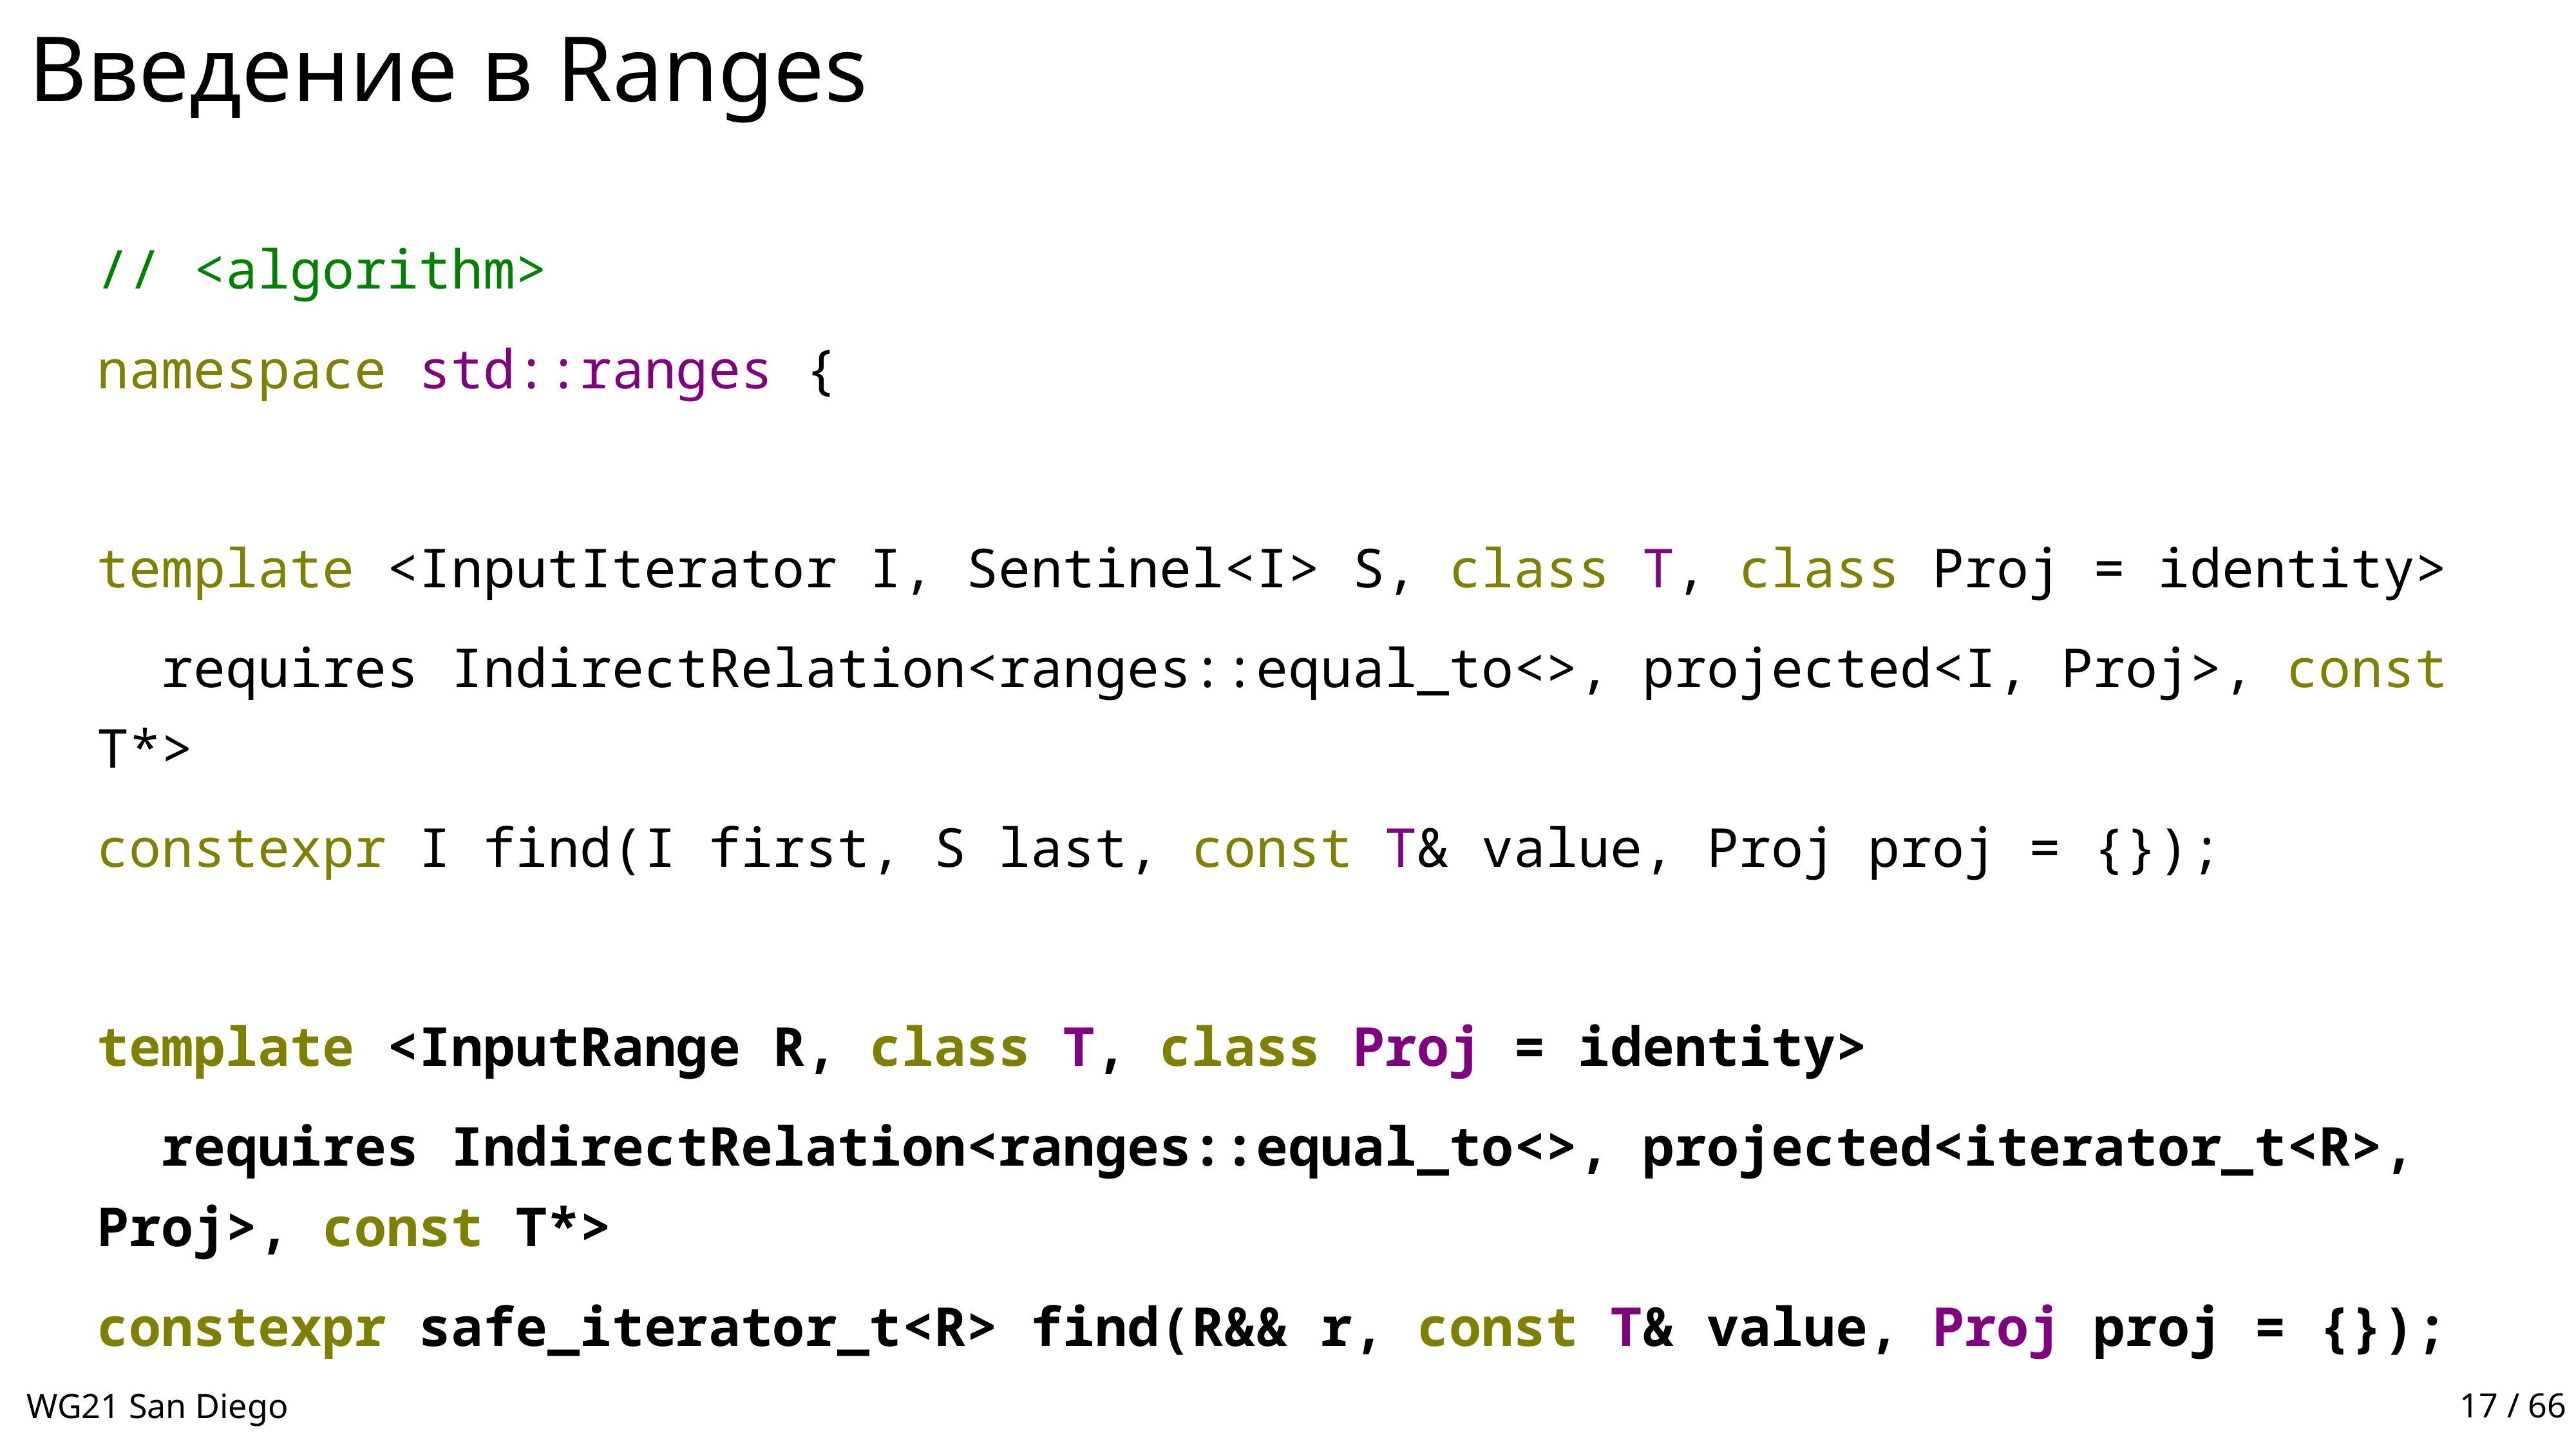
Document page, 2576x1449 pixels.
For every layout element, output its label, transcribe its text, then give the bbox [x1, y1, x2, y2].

list <number> / 66 [1479, 1376, 2576, 1431]
title Введение в Ranges [19, 19, 2551, 155]
list // <algorithm> namespace std::ranges { template <InputIterator I, Sentinel<I> S, class T, class Proj = identity> requires IndirectRelation<ranges::equal_to<>, projected<I, Proj>, const T*> constexpr I find(I first, S last, const T& value, Proj proj = {}); template <InputRange R, class T, class Proj = identity> requires IndirectRelation<ranges::equal_to<>, projected<iterator_t<R>, Proj>, const T*> constexpr safe_iterator_t<R> find(R&& r, const T& value, Proj proj = {}); } // namespace std::ranges [87, 214, 2551, 1382]
list WG21 San Diego [17, 1376, 1114, 1431]
